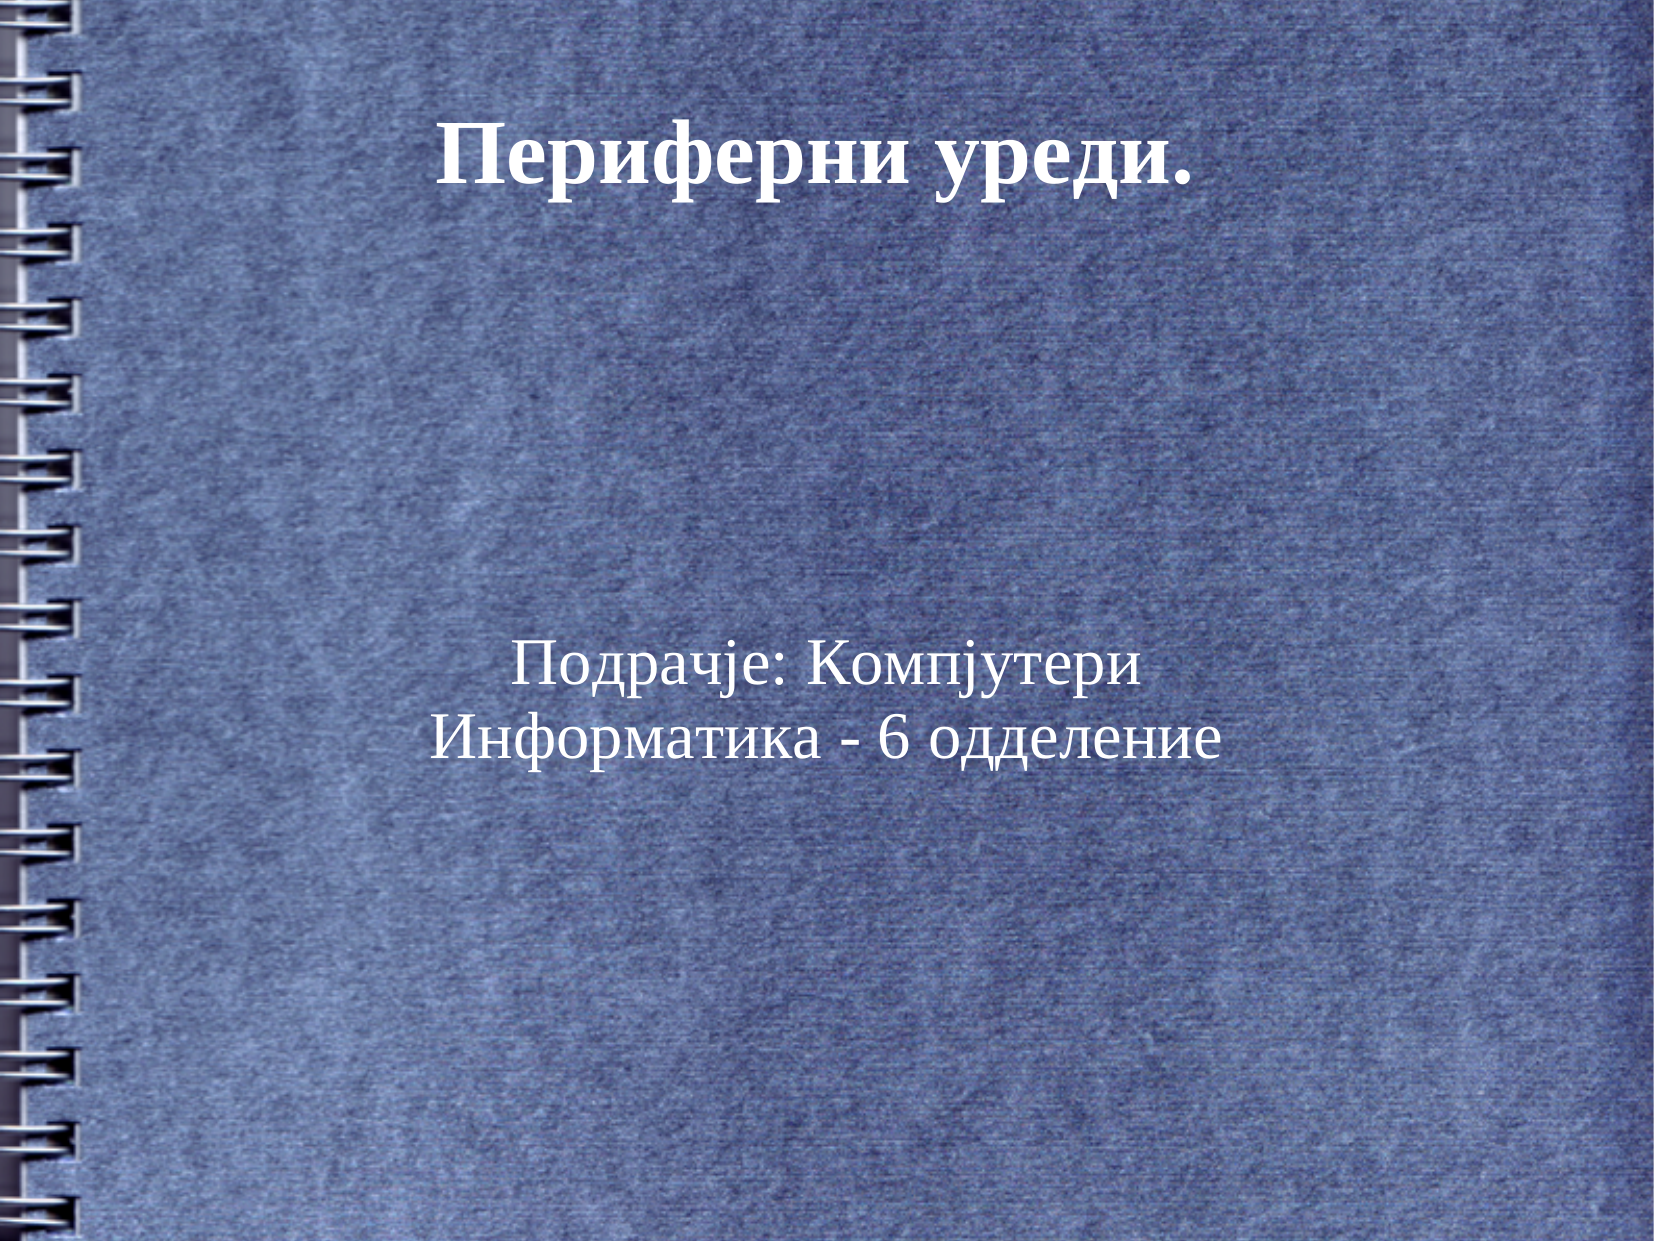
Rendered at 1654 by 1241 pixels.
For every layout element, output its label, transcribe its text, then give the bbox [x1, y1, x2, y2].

picture [0, 0, 1654, 1241]
title Периферни уреди. [82, 56, 1571, 250]
subtitle Подрачје: Компјутери Информатика - 6 одделение [82, 297, 1571, 1102]
